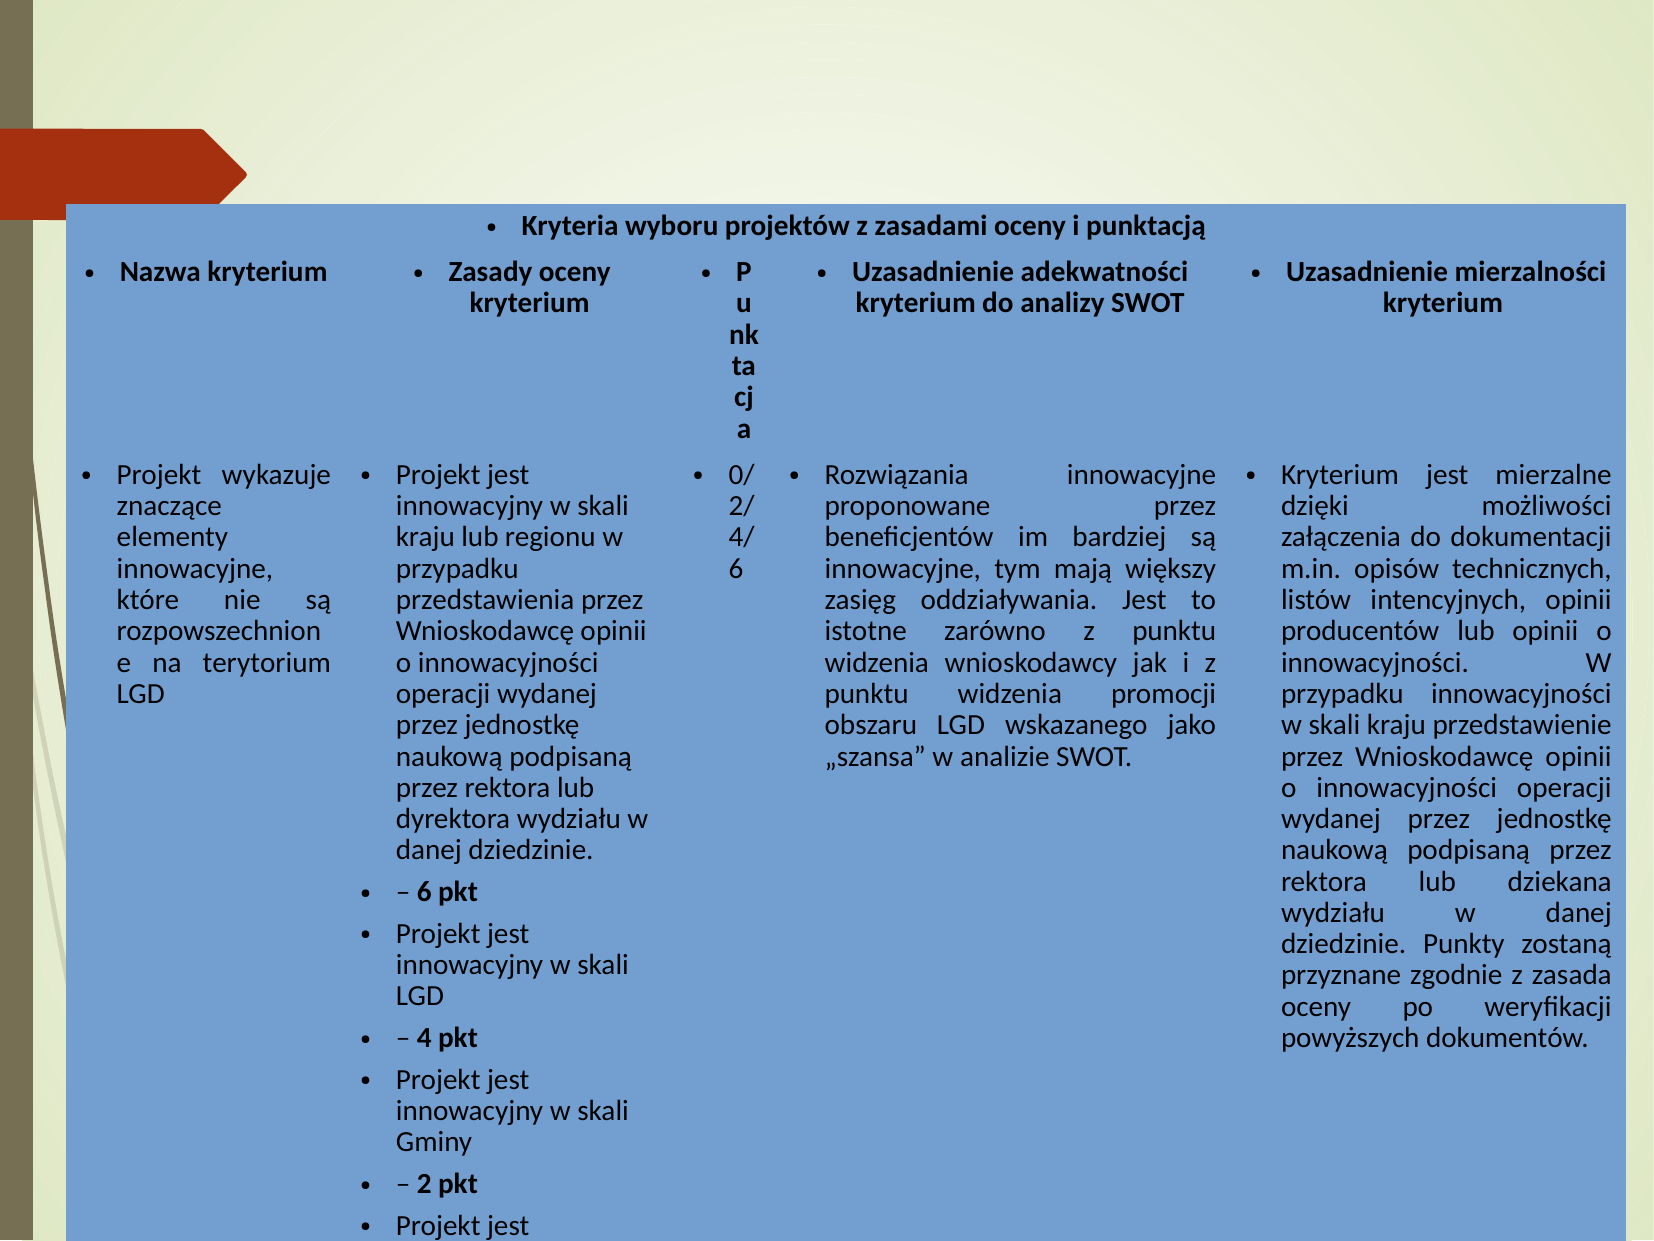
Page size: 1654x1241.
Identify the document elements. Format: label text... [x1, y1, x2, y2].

table_cell Uzasadnienie adekwatności kryterium do analizy SWOT [774, 250, 1231, 453]
table_cell Nazwa kryterium [66, 250, 346, 453]
table_header Kryteria wyboru projektów z zasadami oceny i punktacją [66, 204, 1626, 250]
table_cell Zasady oceny kryterium [346, 250, 678, 453]
table_cell Rozwiązania innowacyjne proponowane przez beneficjentów im bardziej są innowacyjne, tym mają większy zasięg oddziaływania. Jest to istotne zarówno z punktu widzenia wnioskodawcy jak i z punktu widzenia promocji obszaru LGD wskazanego jako „szansa” w analizie SWOT. [774, 453, 1231, 1241]
table_cell 0/2/4/6 [678, 453, 774, 1241]
table_cell Kryterium jest mierzalne dzięki możliwości załączenia do dokumentacji m.in. opisów technicznych, listów intencyjnych, opinii producentów lub opinii o innowacyjności. W przypadku innowacyjności w skali kraju przedstawienie przez Wnioskodawcę opinii o innowacyjności operacji wydanej przez jednostkę naukową podpisaną przez rektora lub dziekana wydziału w danej dziedzinie. Punkty zostaną przyznane zgodnie z zasada oceny po weryfikacji powyższych dokumentów. [1231, 453, 1626, 1241]
table_cell Uzasadnienie mierzalności kryterium [1231, 250, 1626, 453]
table_cell Projekt jest innowacyjny w skali kraju lub regionu w przypadku przedstawienia przez Wnioskodawcę opinii o innowacyjności operacji wydanej przez jednostkę naukową podpisaną przez rektora lub dyrektora wydziału w danej dziedzinie. – 6 pkt Projekt jest innowacyjny w skali LGD – 4 pkt Projekt jest innowacyjny w skali Gminy – 2 pkt Projekt jest innowacyjny w skali miejscowości lub nie jest innowacyjny – 0 pkt [346, 453, 678, 1241]
table_cell Punktacja [678, 250, 774, 453]
table_cell Projekt wykazuje znaczące elementy innowacyjne, które nie są rozpowszechnione na terytorium LGD [66, 453, 346, 1241]
